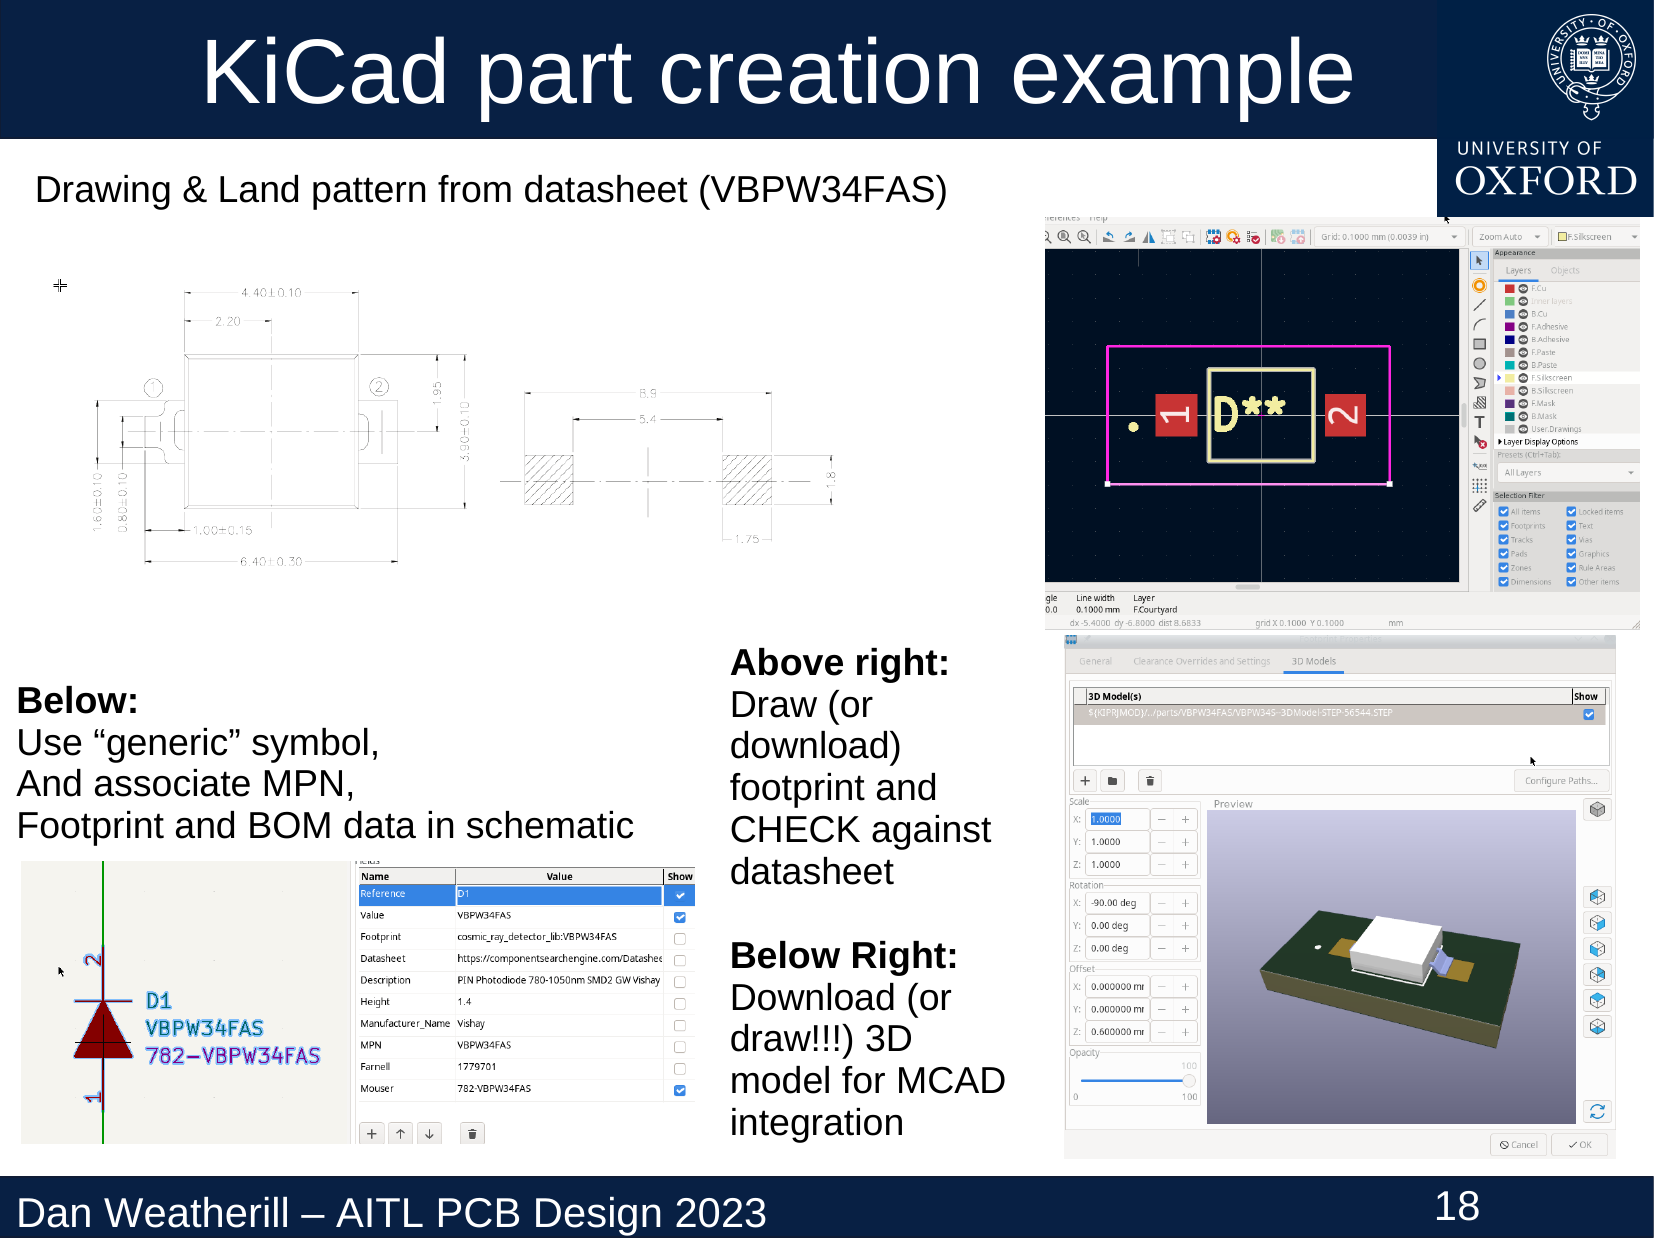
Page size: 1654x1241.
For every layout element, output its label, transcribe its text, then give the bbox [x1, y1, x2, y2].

text_box Below: Use “generic” symbol, And associate MPN, Footprint and BOM data in schematic [1, 672, 650, 855]
title KiCad part creation example [35, 0, 1524, 177]
picture [21, 861, 695, 1144]
picture [1064, 635, 1616, 1159]
text_box Drawing & Land pattern from datasheet (VBPW34FAS) [19, 161, 964, 219]
picture [1045, 0, 1654, 630]
picture [33, 273, 882, 594]
text_box Above right: Draw (or download) footprint and CHECK against datasheet Below Right: Download (or draw!!!) 3D model for MCAD integration [714, 634, 1027, 1179]
